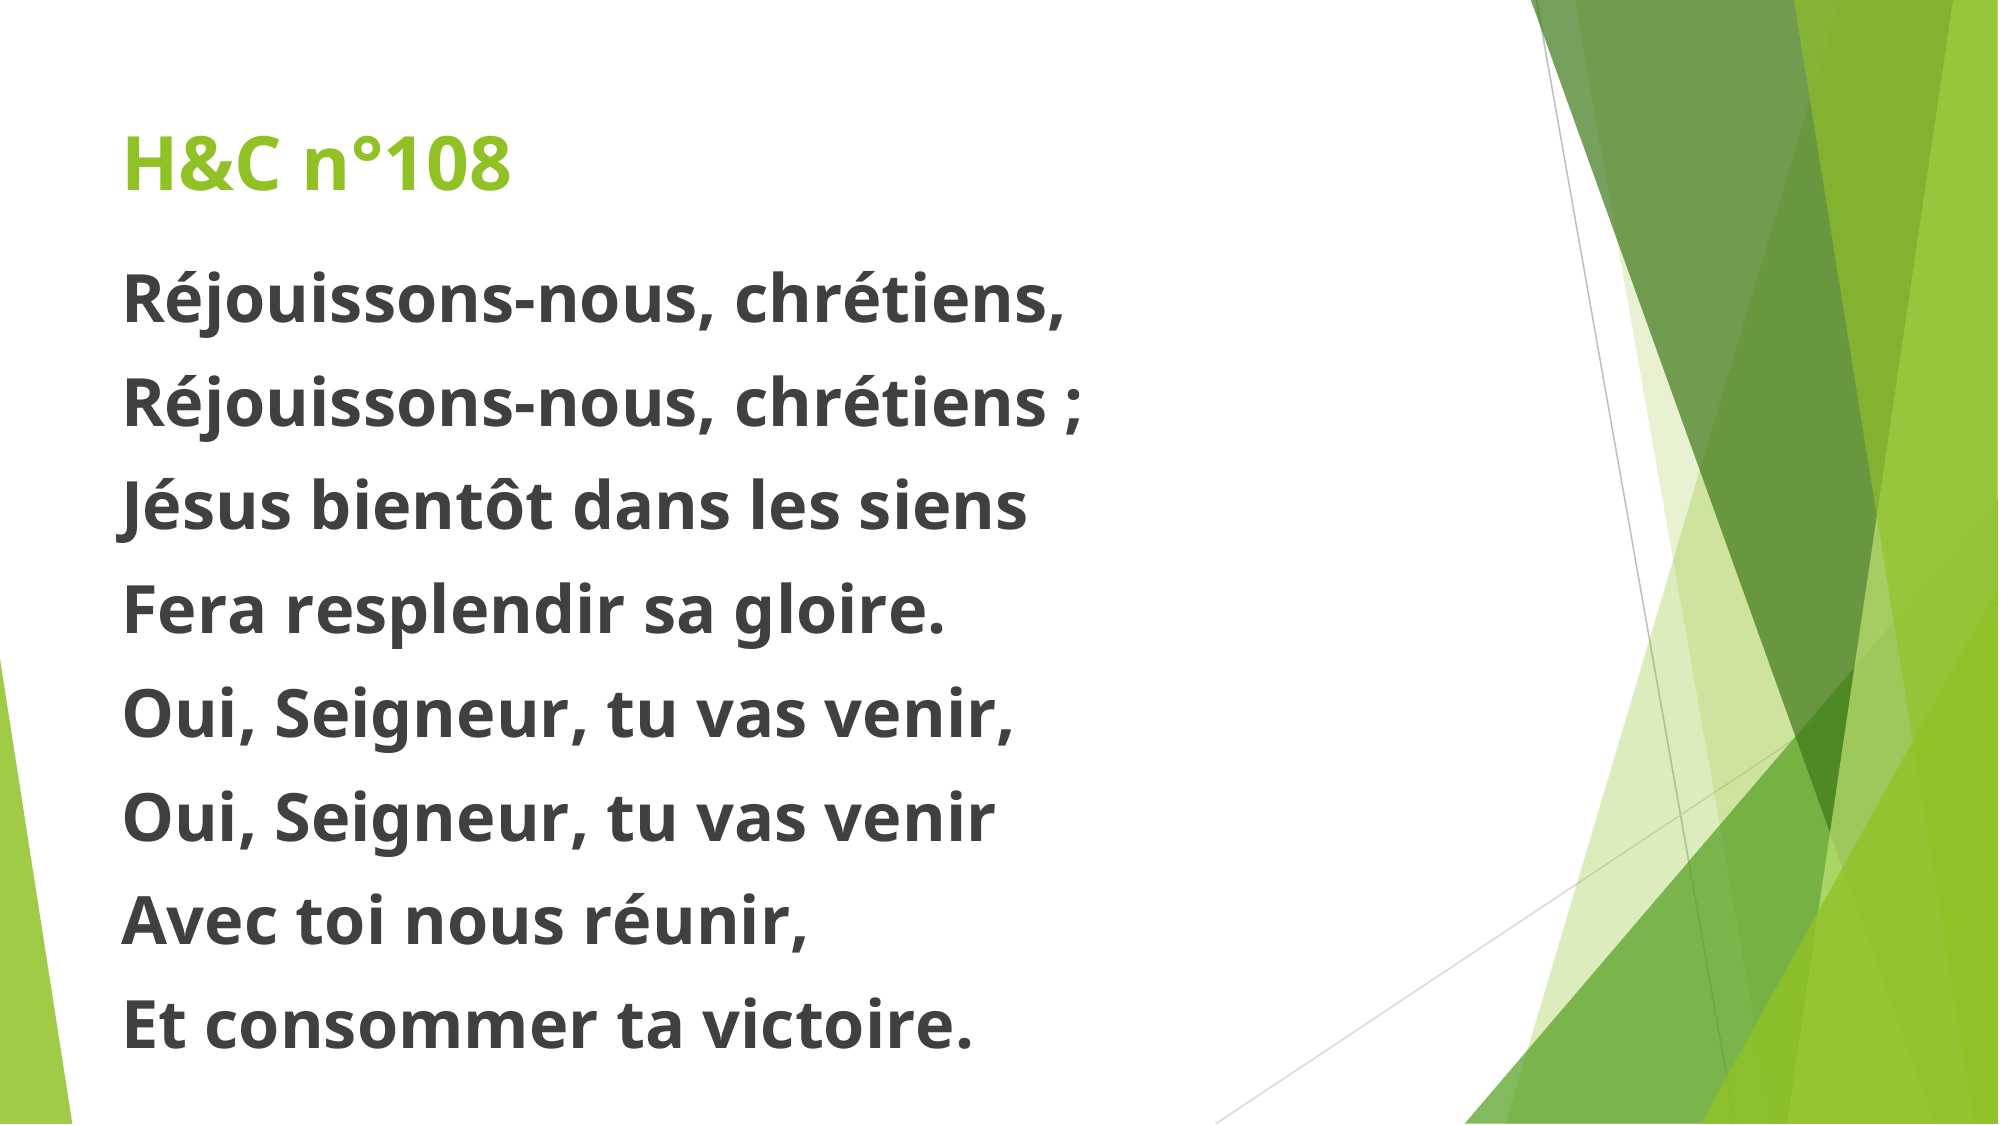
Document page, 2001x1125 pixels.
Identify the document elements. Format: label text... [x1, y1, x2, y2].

text_box Réjouissons-nous, chrétiens, Réjouissons-nous, chrétiens ; Jésus bientôt dans les siens Fera resplendir sa gloire. Oui, Seigneur, tu vas venir, Oui, Seigneur, tu vas venir Avec toi nous réunir, Et consommer ta victoire. [106, 236, 1973, 1075]
text_box H&C n°108 [106, 107, 567, 213]
